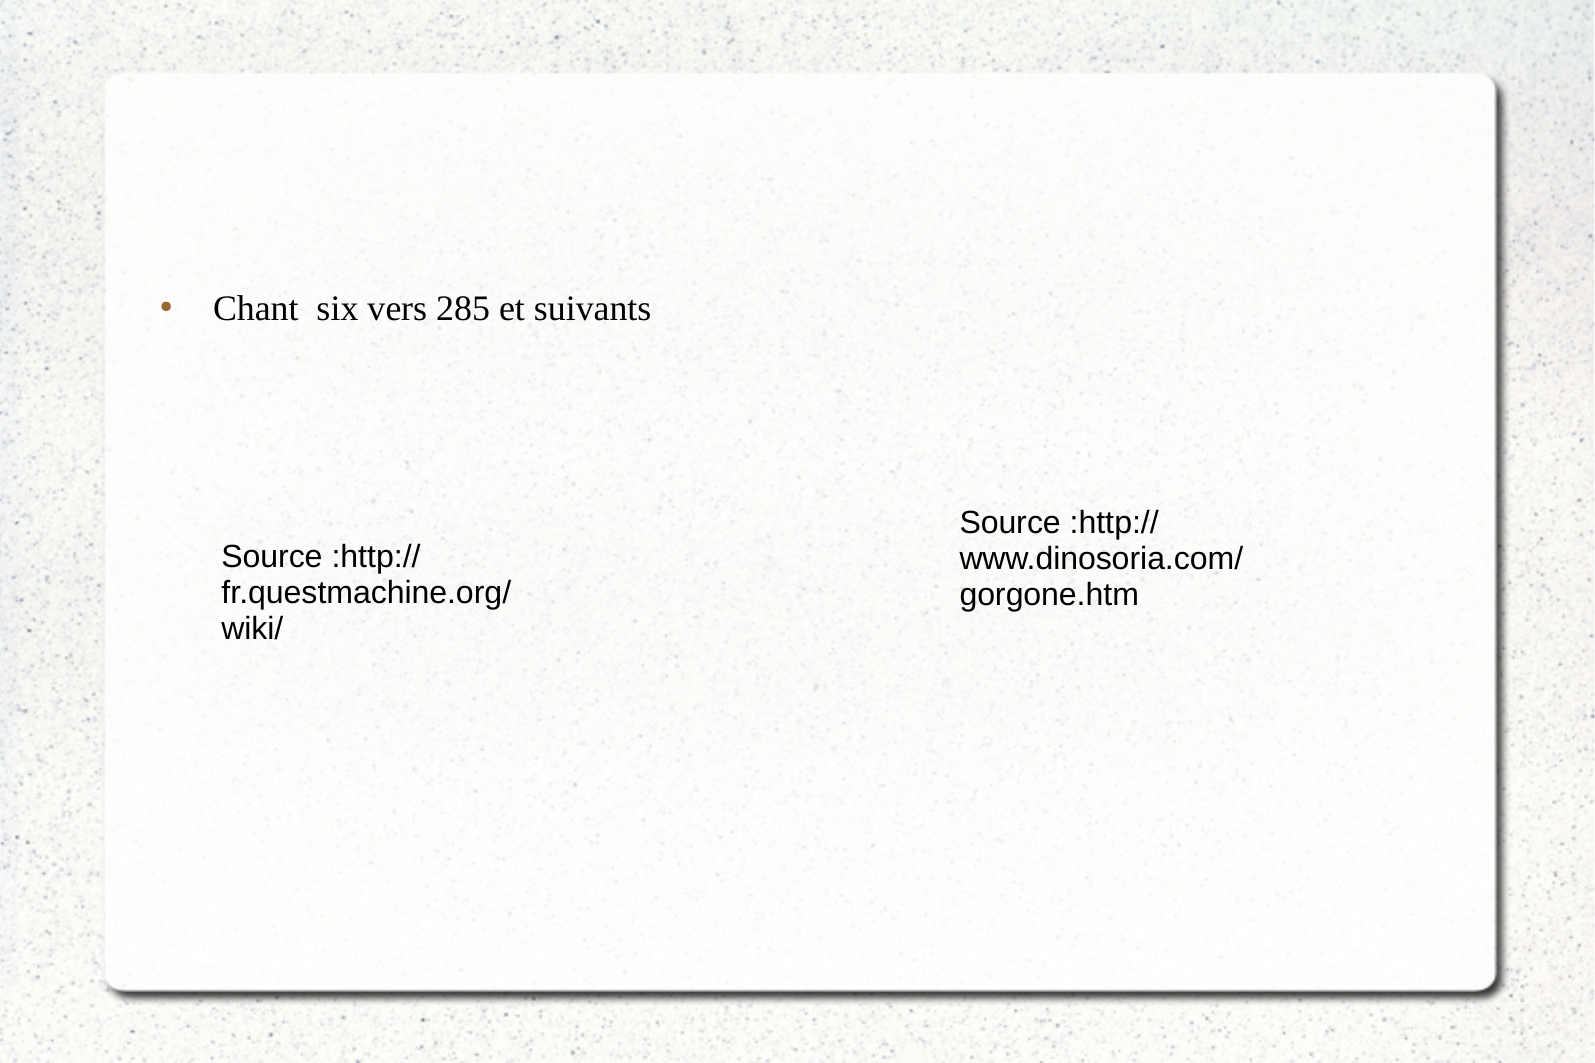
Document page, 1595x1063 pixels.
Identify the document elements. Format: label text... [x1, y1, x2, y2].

list Chant six vers 285 et suivants [142, 288, 1453, 991]
picture [0, 0, 1595, 1063]
text_box Source :http://fr.questmachine.org/wiki/ [206, 531, 564, 618]
text_box Source :http://www.dinosoria.com/gorgone.htm [944, 497, 1300, 620]
